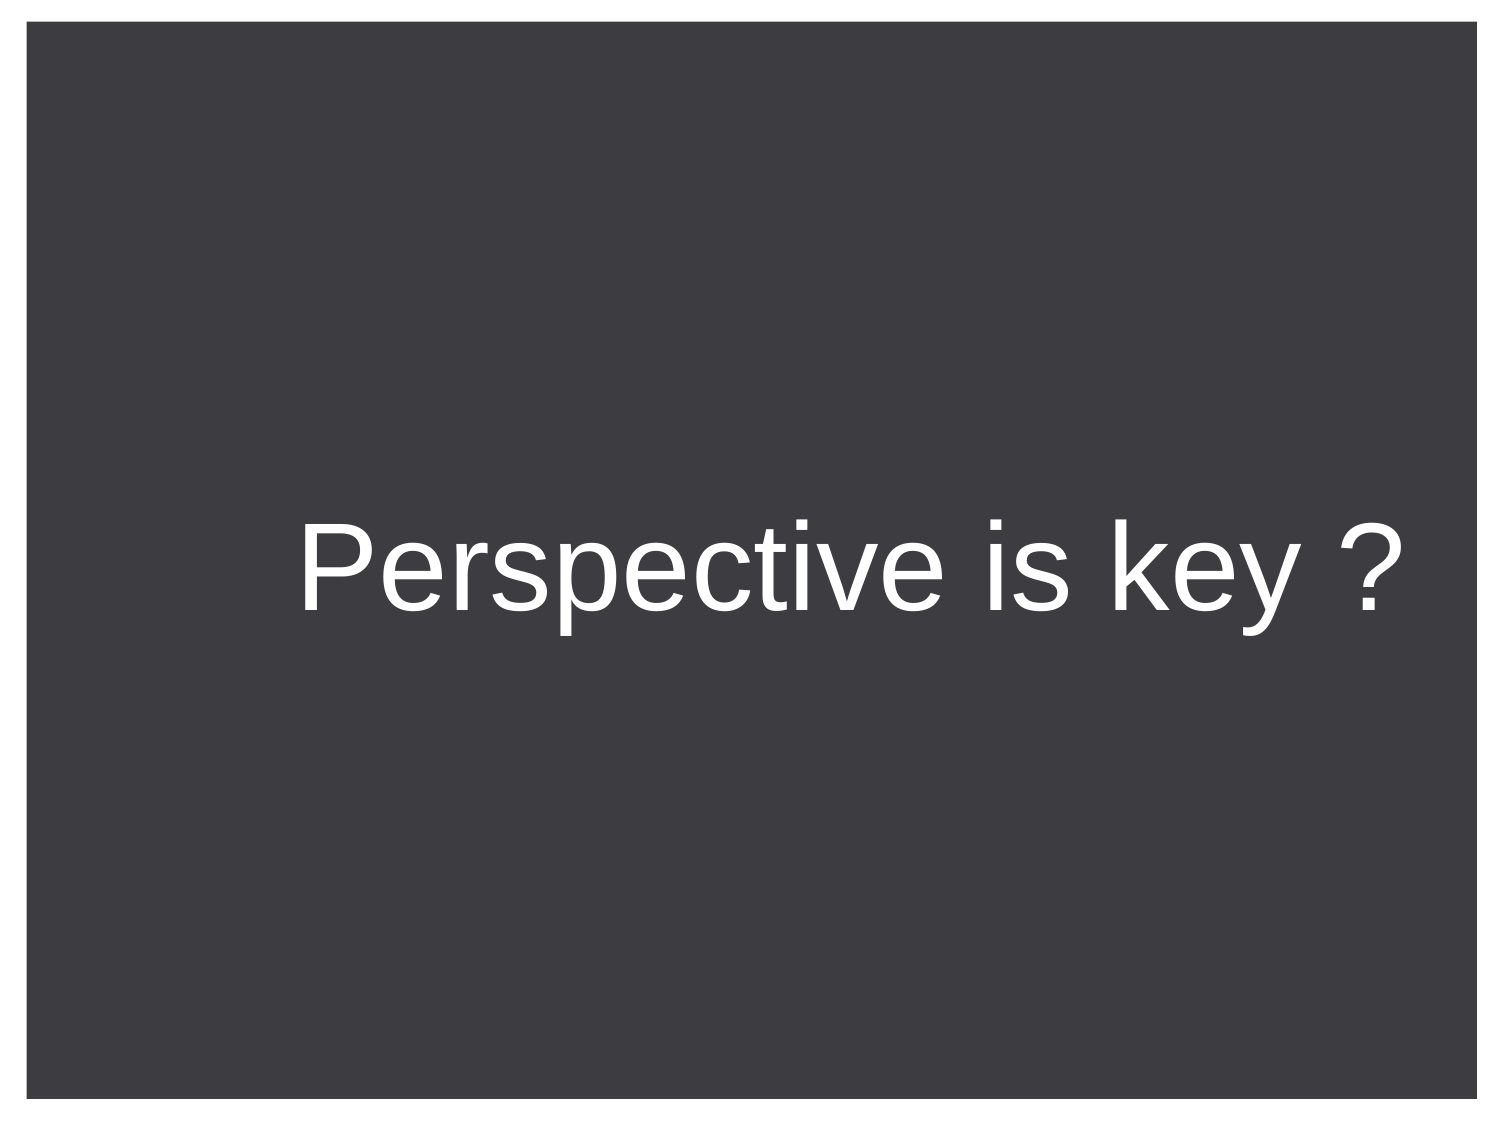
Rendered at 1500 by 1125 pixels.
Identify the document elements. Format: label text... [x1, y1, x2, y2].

title Perspective is key ? [243, 460, 1422, 664]
